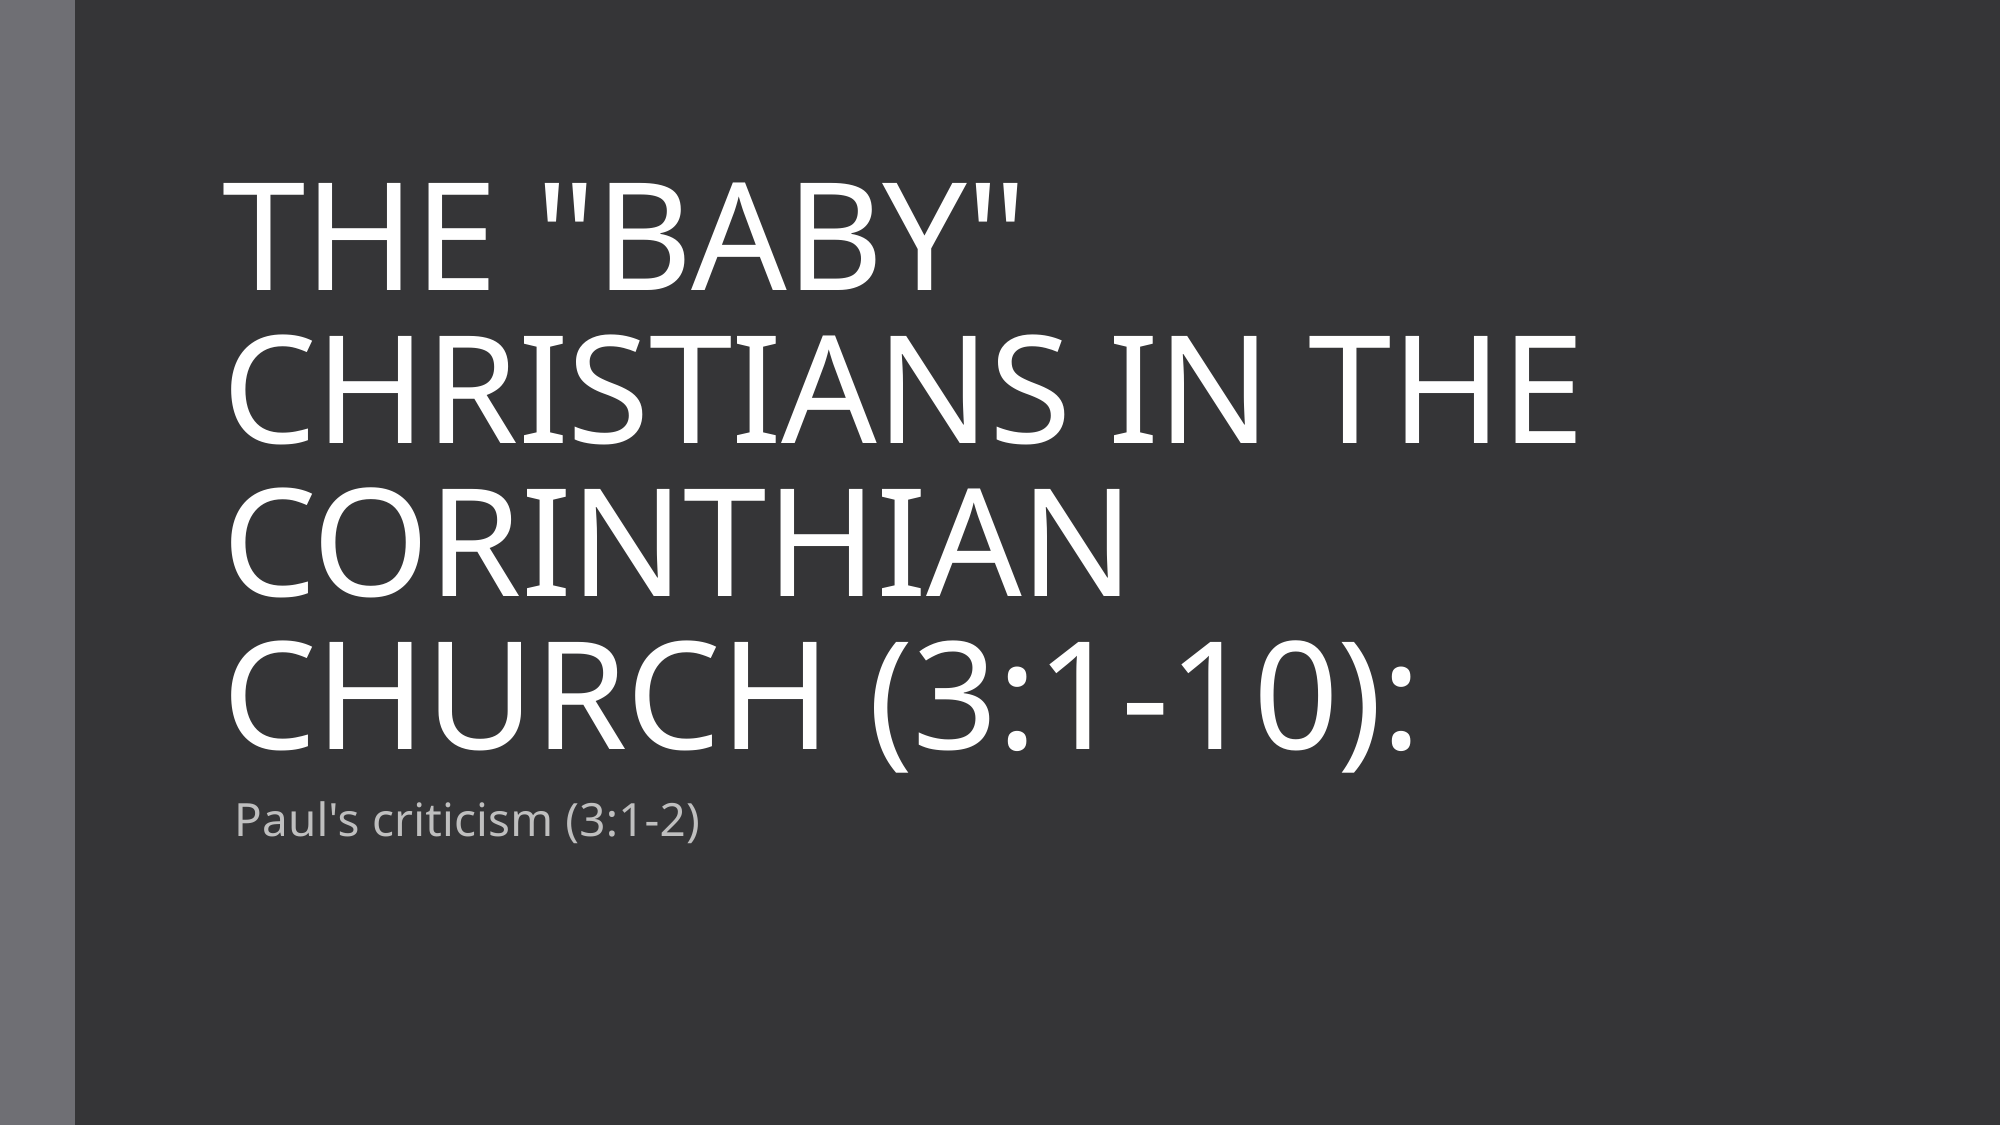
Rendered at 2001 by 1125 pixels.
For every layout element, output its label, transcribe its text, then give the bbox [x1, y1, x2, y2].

title THE "BABY" CHRISTIANS IN THE CORINTHIAN CHURCH (3:1-10): [206, 124, 1752, 787]
subtitle Paul's criticism (3:1-2) [206, 787, 1752, 1066]
